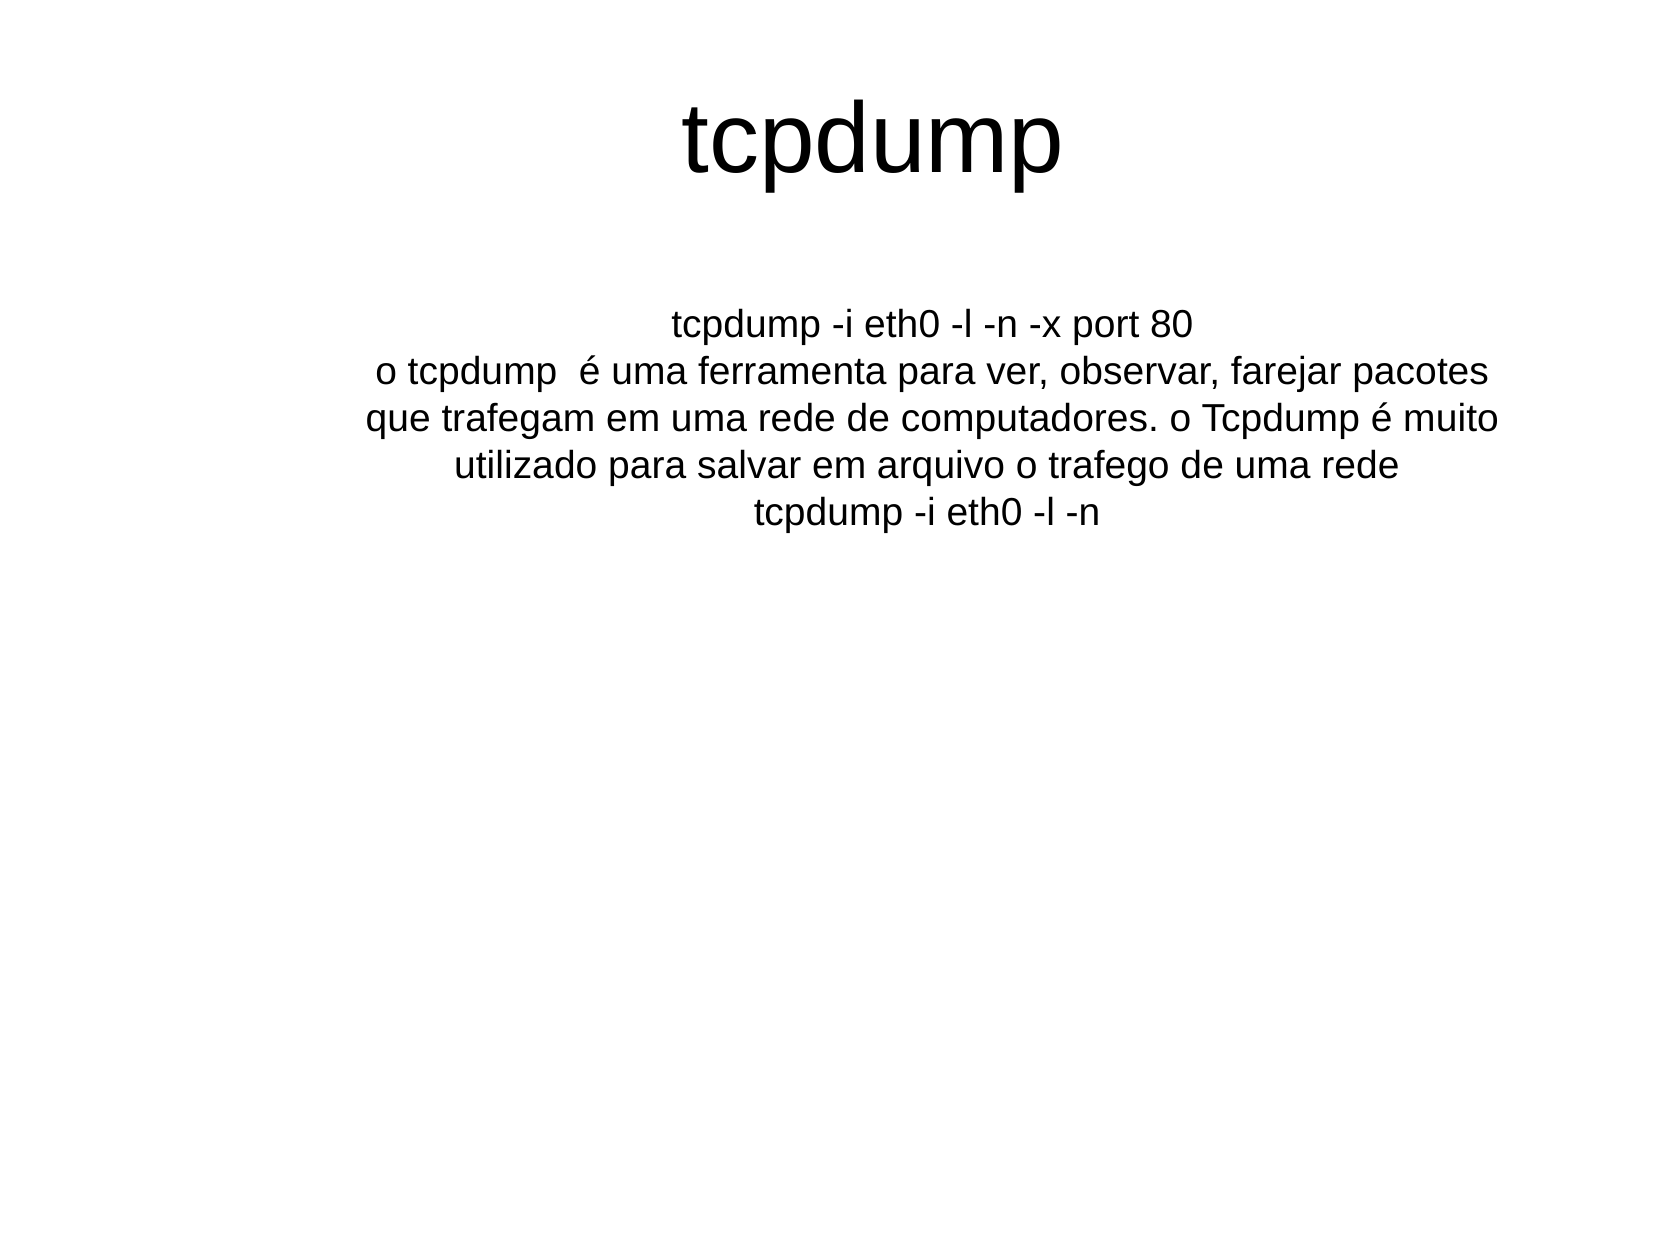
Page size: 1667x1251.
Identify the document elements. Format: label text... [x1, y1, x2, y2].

subtitle tcpdump -i eth0 -l -n -x port 80 o tcpdump é uma ferramenta para ver, observar, farejar pacotes que trafegam em uma rede de computadores. o Tcpdump é muito utilizado para salvar em arquivo o trafego de uma rede tcpdump -i eth0 -l -n [350, 292, 1516, 1084]
title tcpdump [183, 66, 1563, 279]
